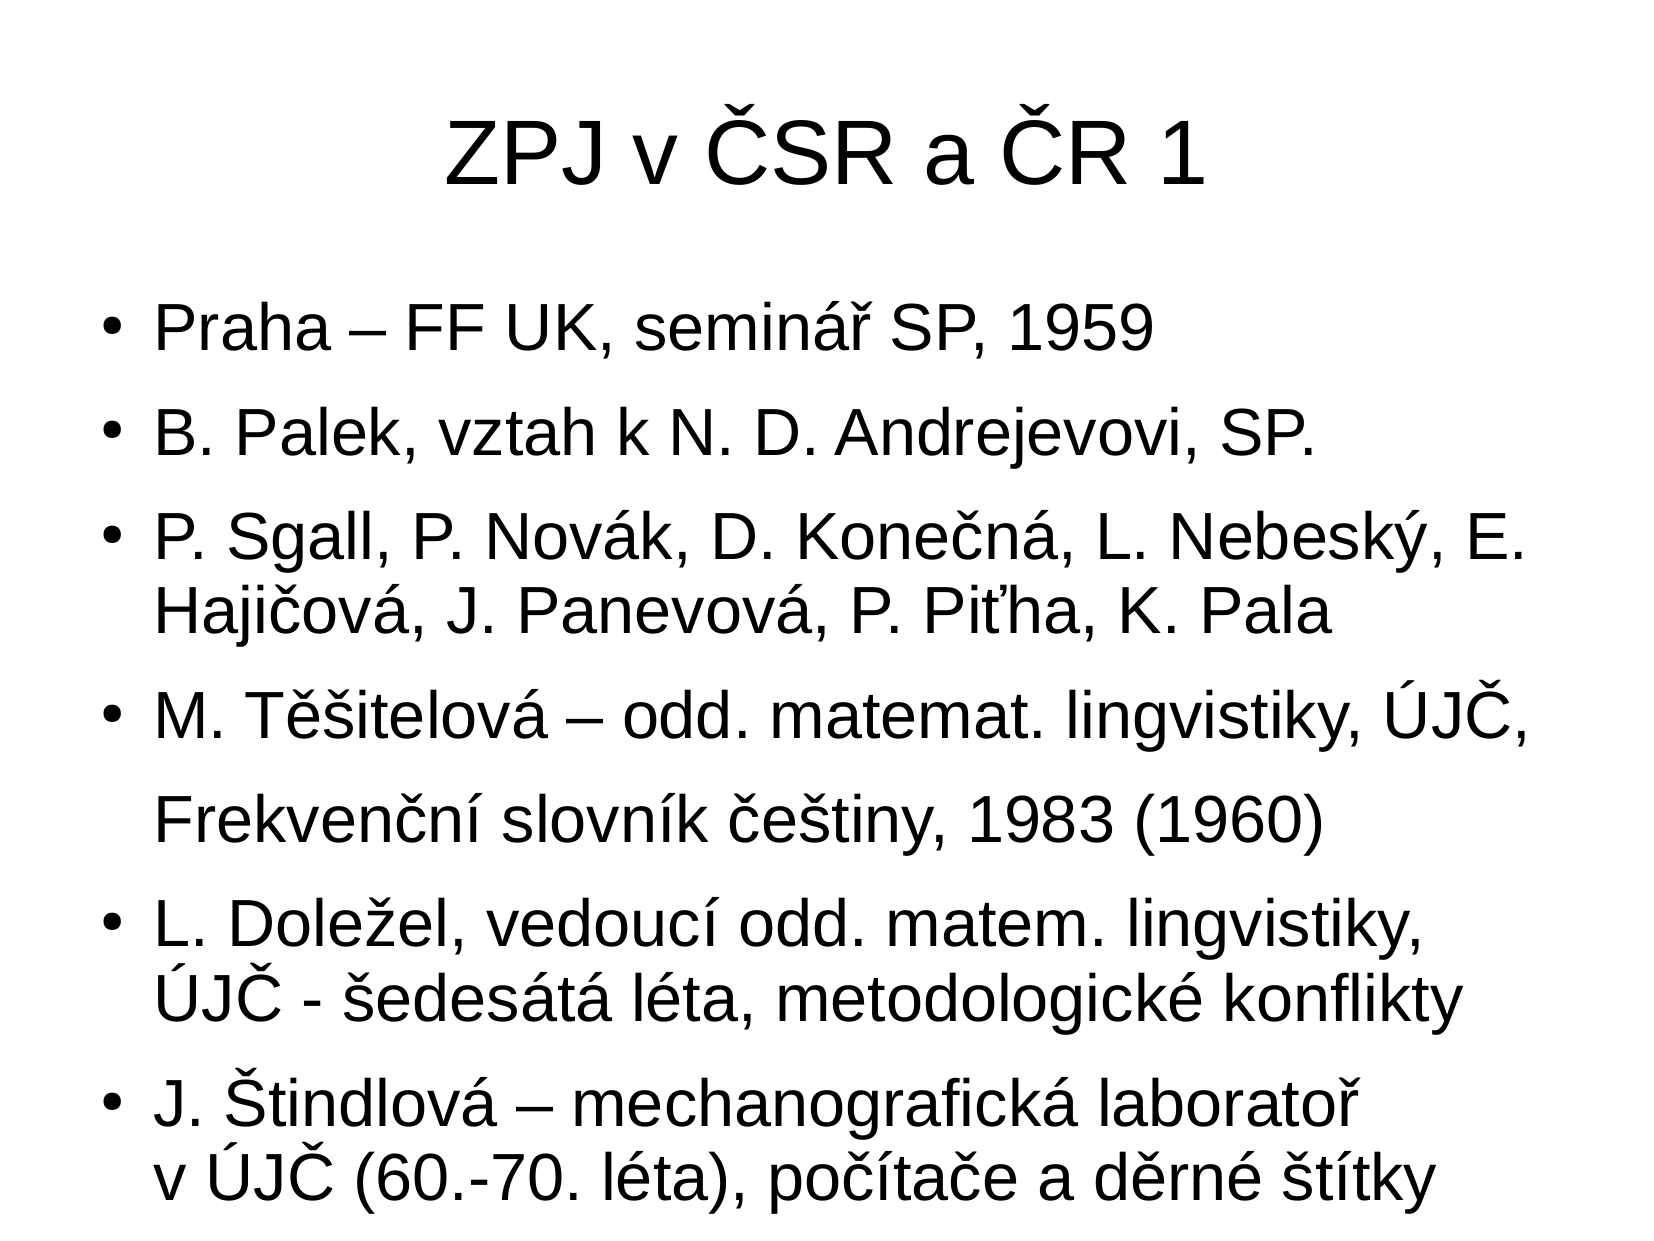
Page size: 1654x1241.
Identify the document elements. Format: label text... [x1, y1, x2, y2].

list Praha – FF UK, seminář SP, 1959 B. Palek, vztah k N. D. Andrejevovi, SP. P. Sgall, P. Novák, D. Konečná, L. Nebeský, E. Hajičová, J. Panevová, P. Piťha, K. Pala M. Těšitelová – odd. matemat. lingvistiky, ÚJČ, Frekvenční slovník češtiny, 1983 (1960) L. Doležel, vedoucí odd. matem. lingvistiky, ÚJČ - šedesátá léta, metodologické konflikty J. Štindlová – mechanografická laboratoř v ÚJČ (60.-70. léta), počítače a děrné štítky [82, 290, 1571, 1216]
title ZPJ v ČSR a ČR 1 [82, 56, 1571, 250]
